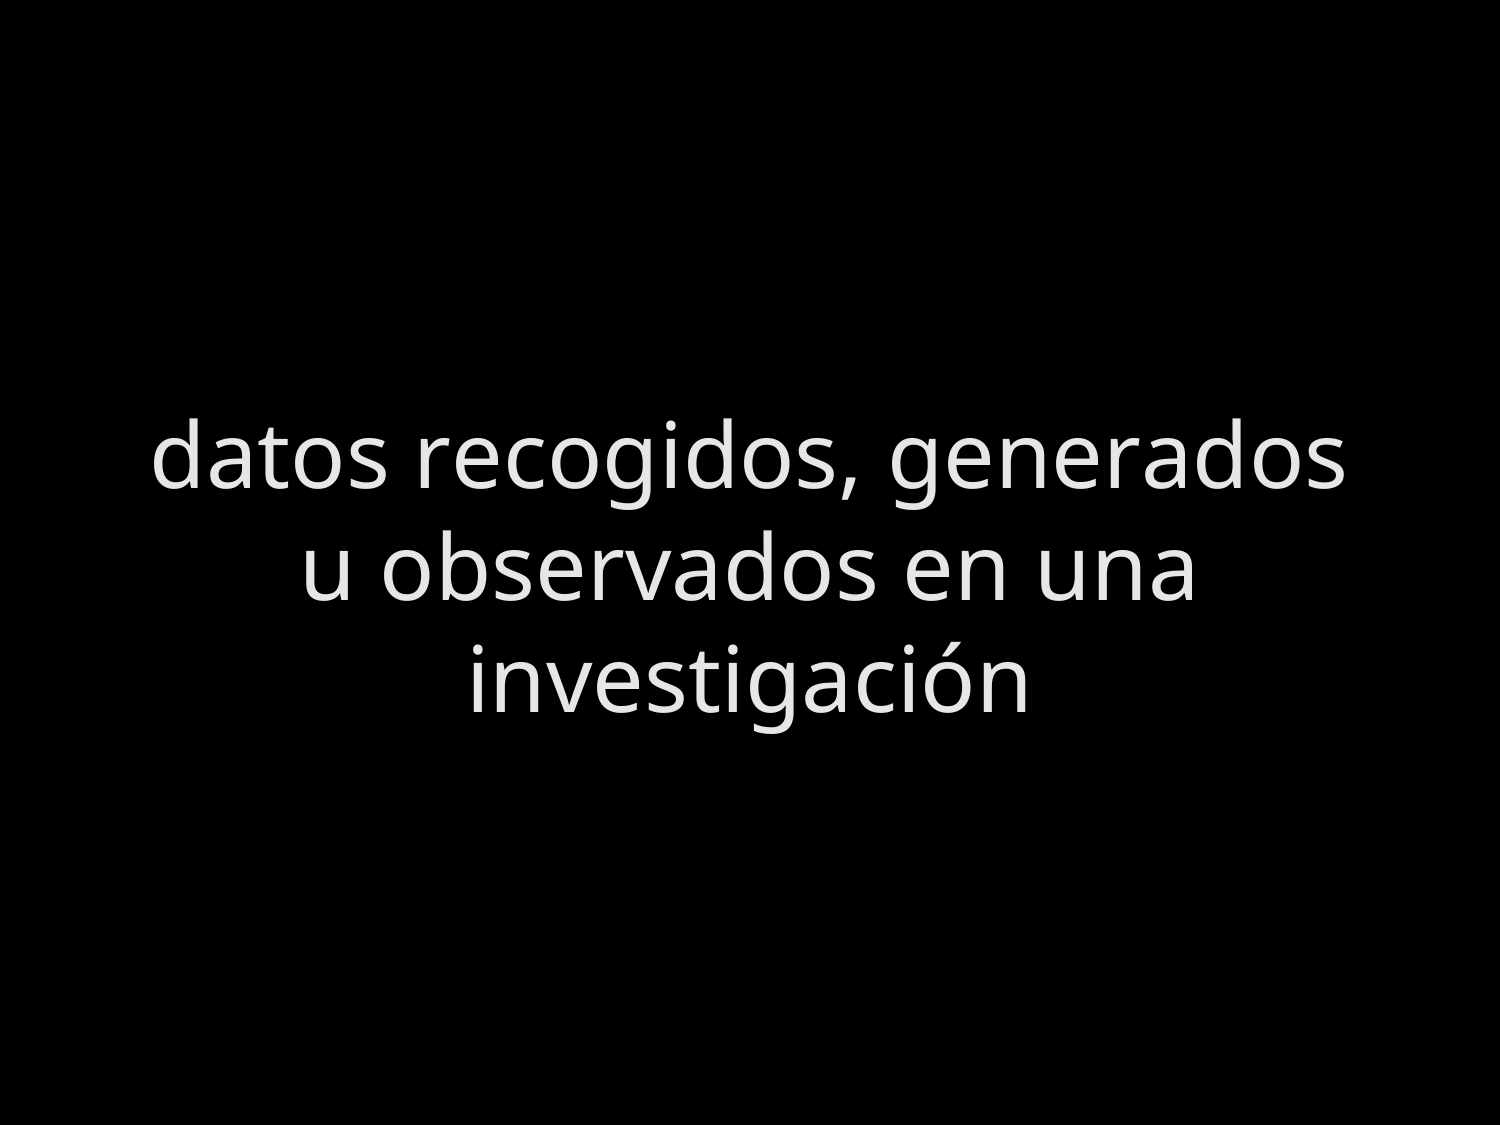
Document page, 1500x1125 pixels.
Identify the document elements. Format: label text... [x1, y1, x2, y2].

subtitle datos recogidos, generados u observados en una investigación [109, 112, 1391, 1013]
